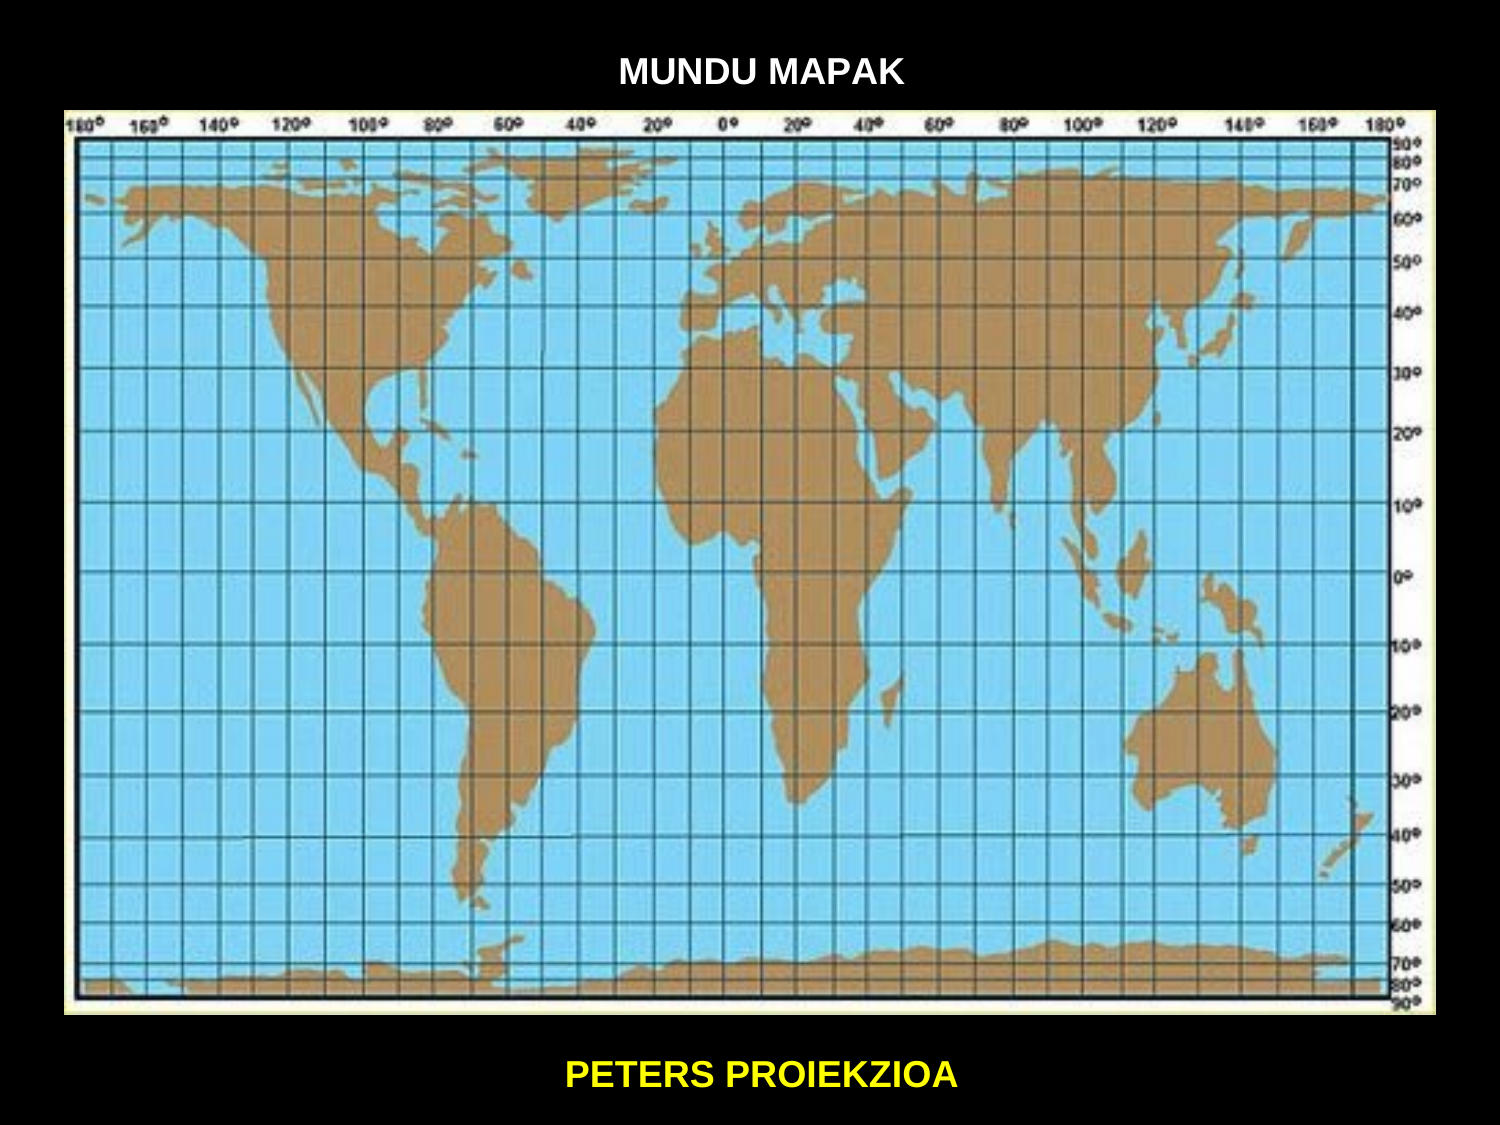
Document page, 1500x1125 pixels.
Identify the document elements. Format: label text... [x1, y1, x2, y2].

picture [64, 110, 1436, 1015]
text_box PETERS PROIEKZIOA [407, 1045, 1117, 1104]
text_box MUNDU MAPAK [407, 42, 1117, 101]
